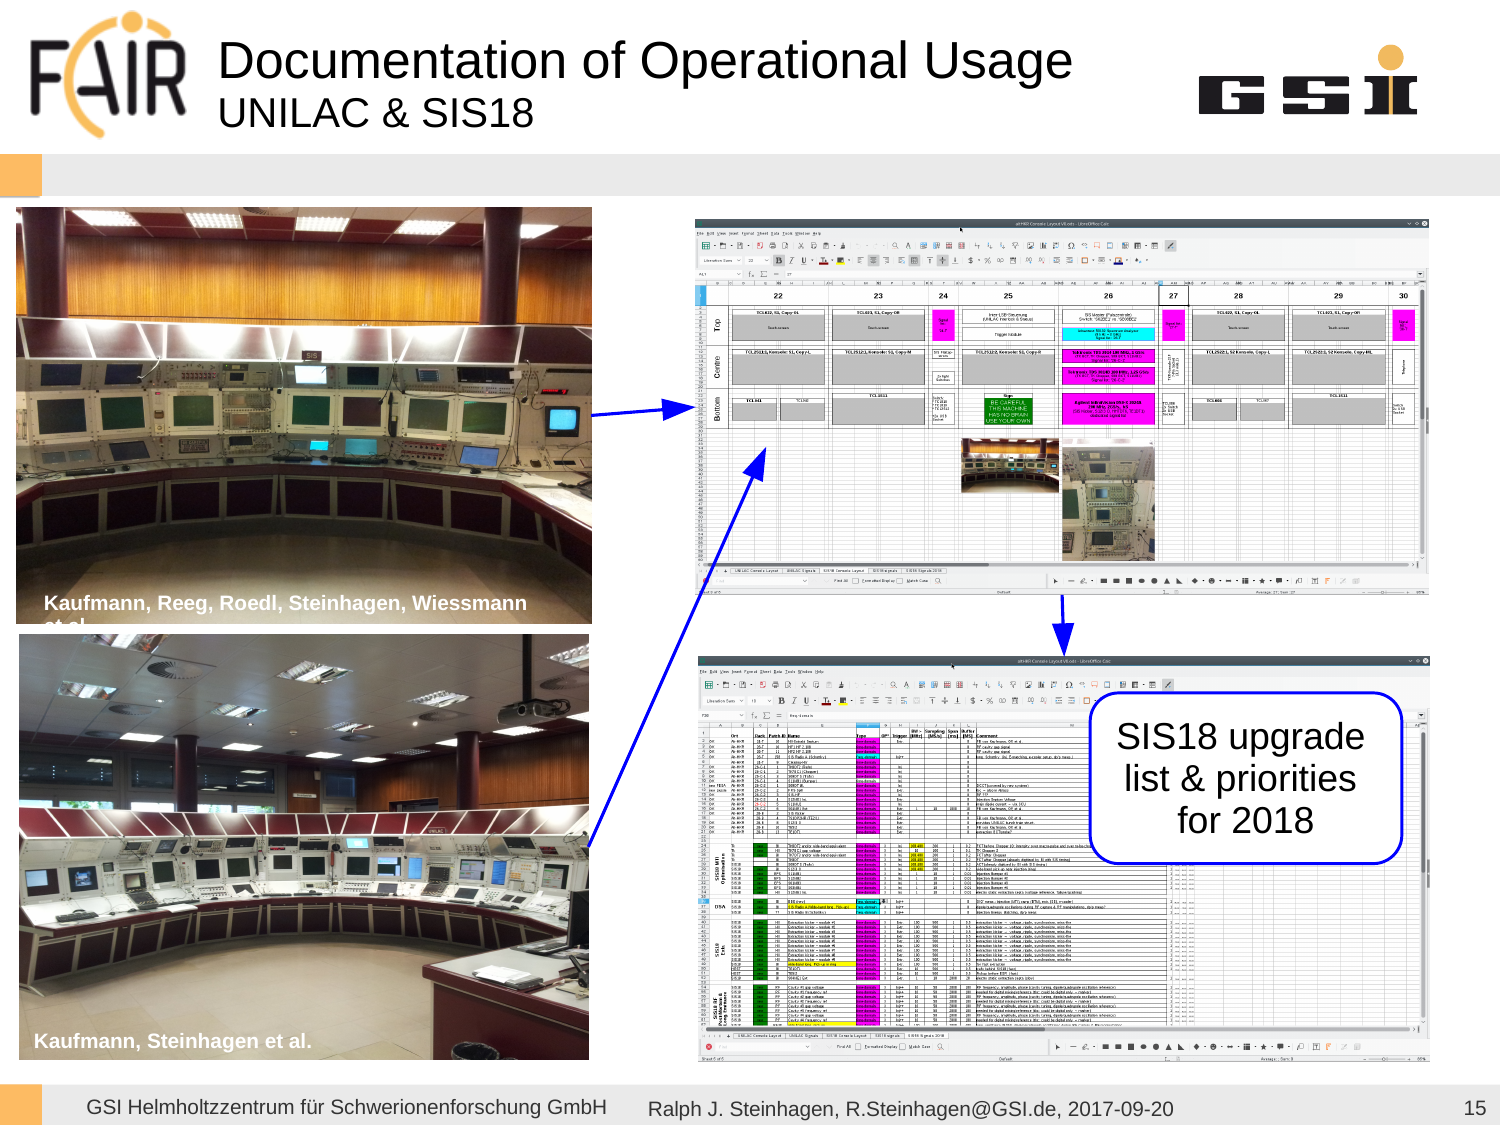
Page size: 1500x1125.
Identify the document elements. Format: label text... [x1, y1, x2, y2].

picture [698, 656, 1430, 1062]
text_box SIS18 upgrade list & priorities for 2018 [1090, 692, 1402, 864]
text_box Kaufmann, Reeg, Roedl, Steinhagen, Wiessmann et al. [29, 584, 565, 646]
picture [695, 219, 1429, 595]
text_box Kaufmann, Steinhagen et al. [19, 1022, 555, 1061]
picture [19, 634, 589, 1060]
picture [1197, 42, 1419, 117]
picture [16, 207, 592, 624]
picture [30, 9, 187, 141]
title Documentation of Operational Usage UNILAC & SIS18 [217, 20, 1109, 147]
